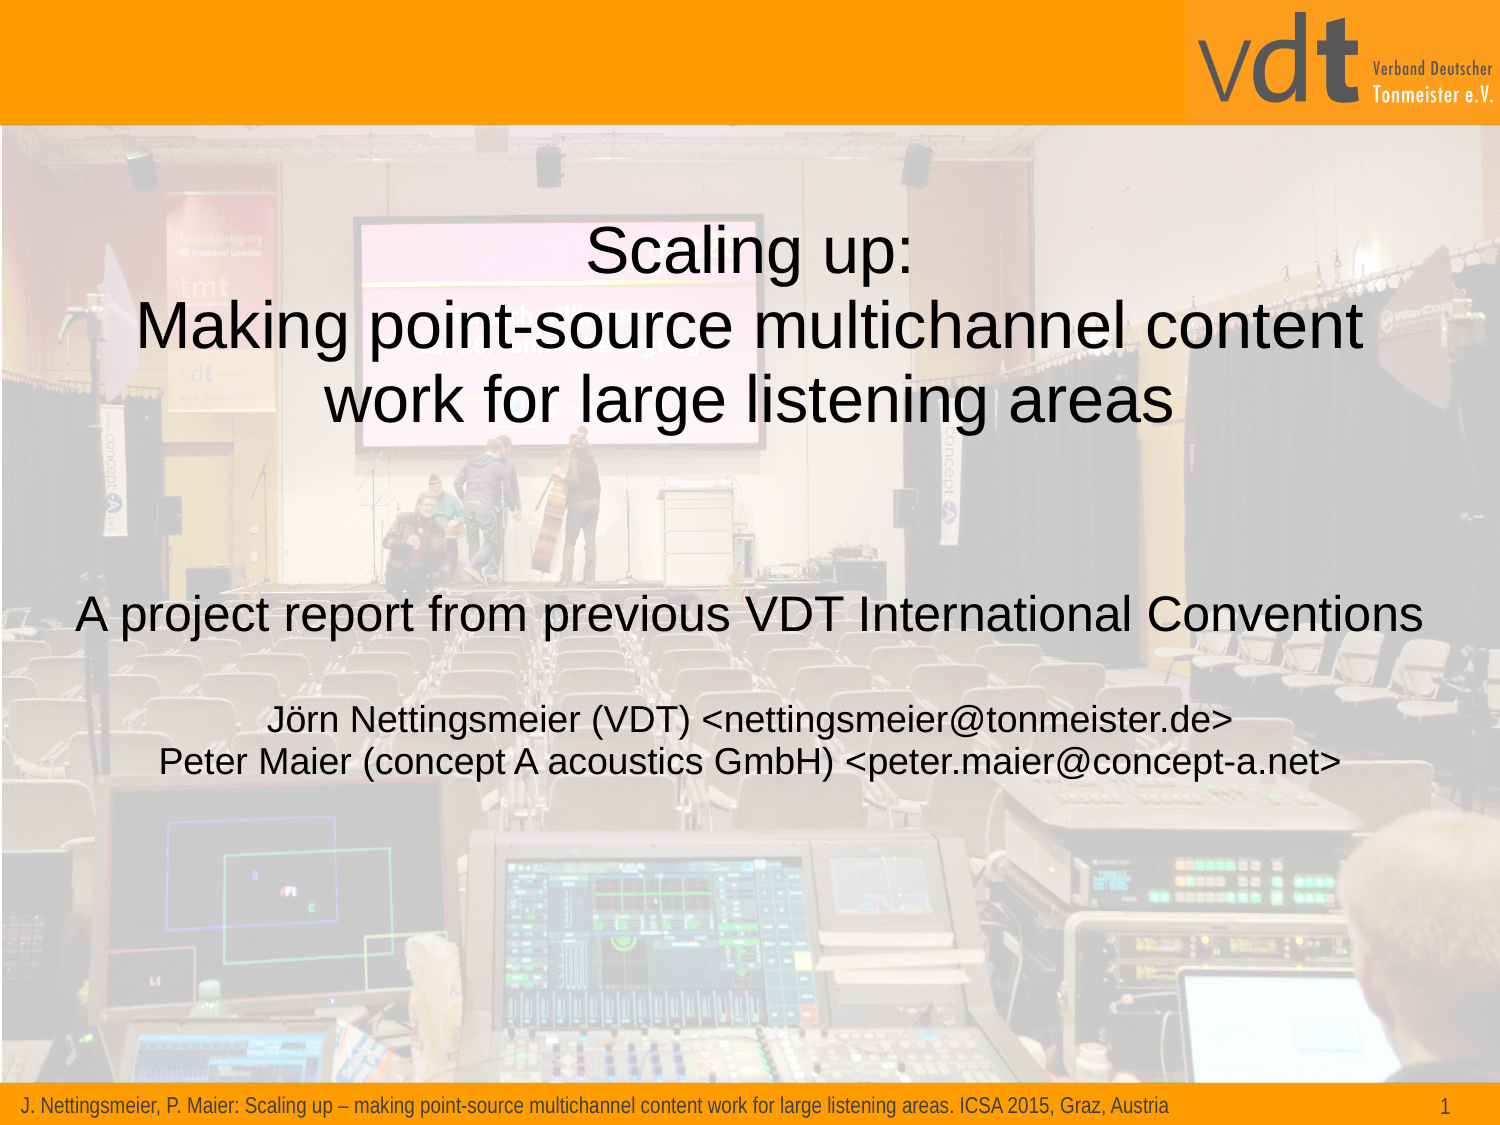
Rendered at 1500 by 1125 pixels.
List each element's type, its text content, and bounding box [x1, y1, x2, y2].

subtitle Scaling up: Making point-source multichannel content work for large listening areas A project report from previous VDT International Conventions Jörn Nettingsmeier (VDT) <nettingsmeier@tonmeister.de> Peter Maier (concept A acoustics GmbH) <peter.maier@concept-a.net> [60, 115, 1441, 881]
picture [2, 0, 1500, 1083]
